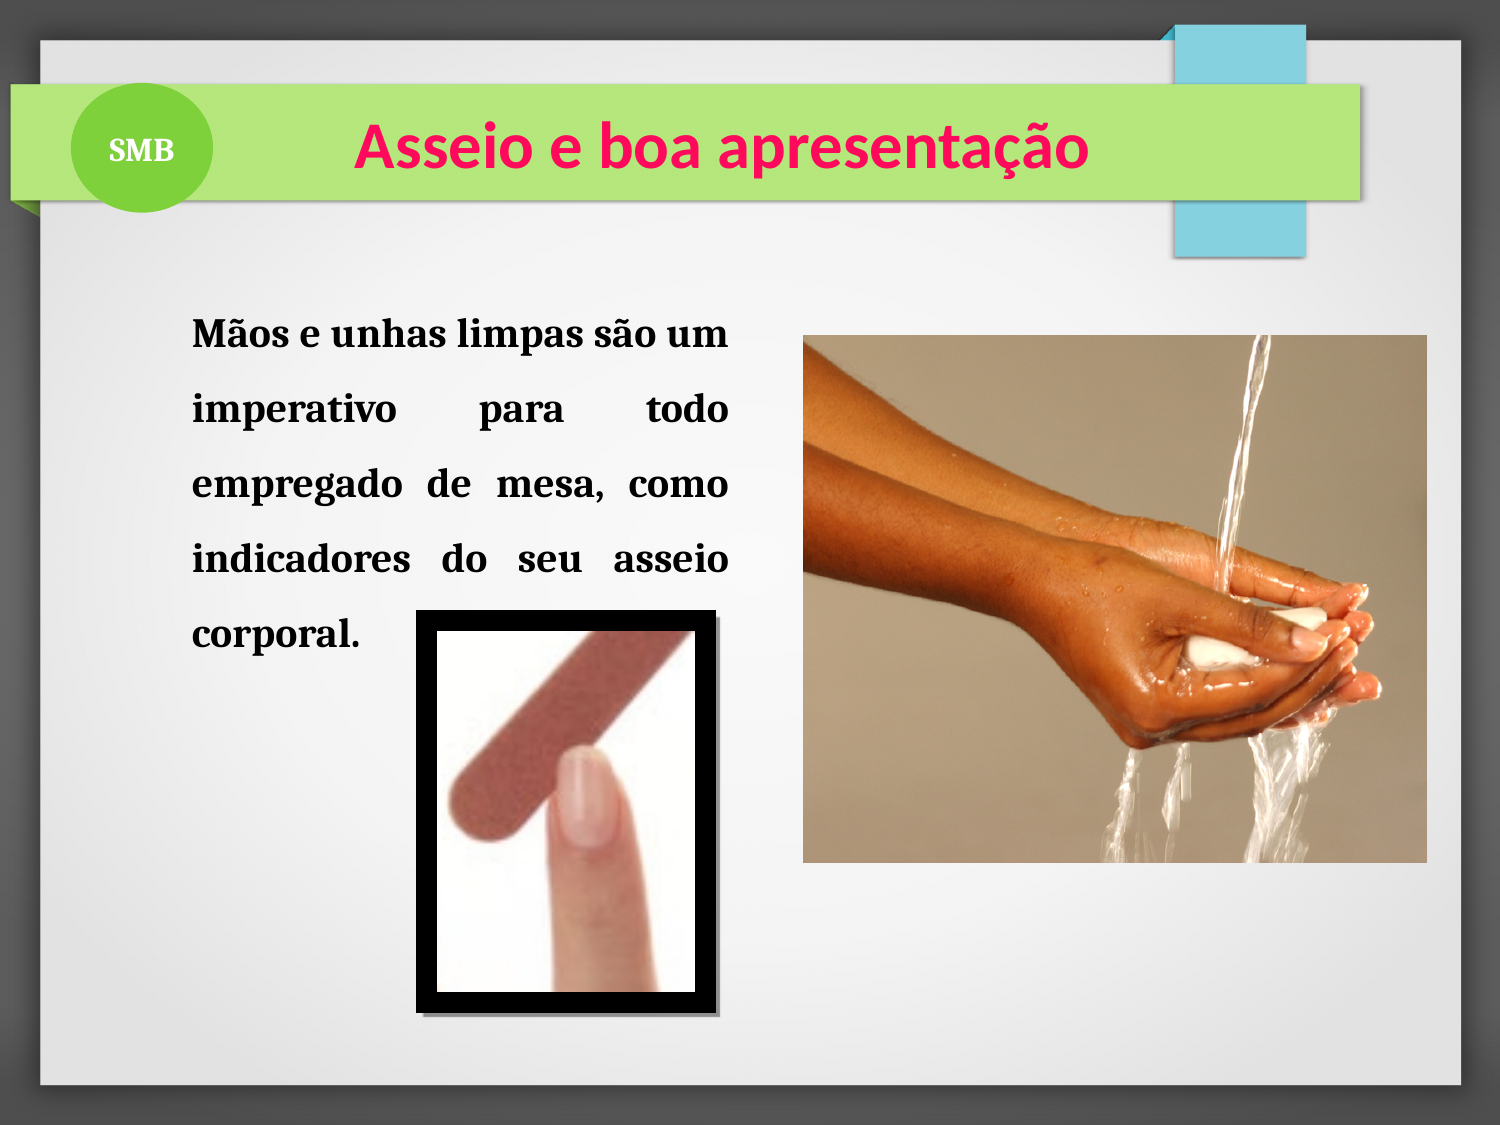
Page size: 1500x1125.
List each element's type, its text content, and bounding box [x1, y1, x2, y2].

picture [0, 0, 1500, 1125]
text_box SMB [70, 82, 214, 213]
text_box Mãos e unhas limpas são um imperativo para todo empregado de mesa, como indicadores do seu asseio corporal. [177, 273, 745, 663]
text_box Asseio e boa apresentação [330, 94, 1137, 189]
